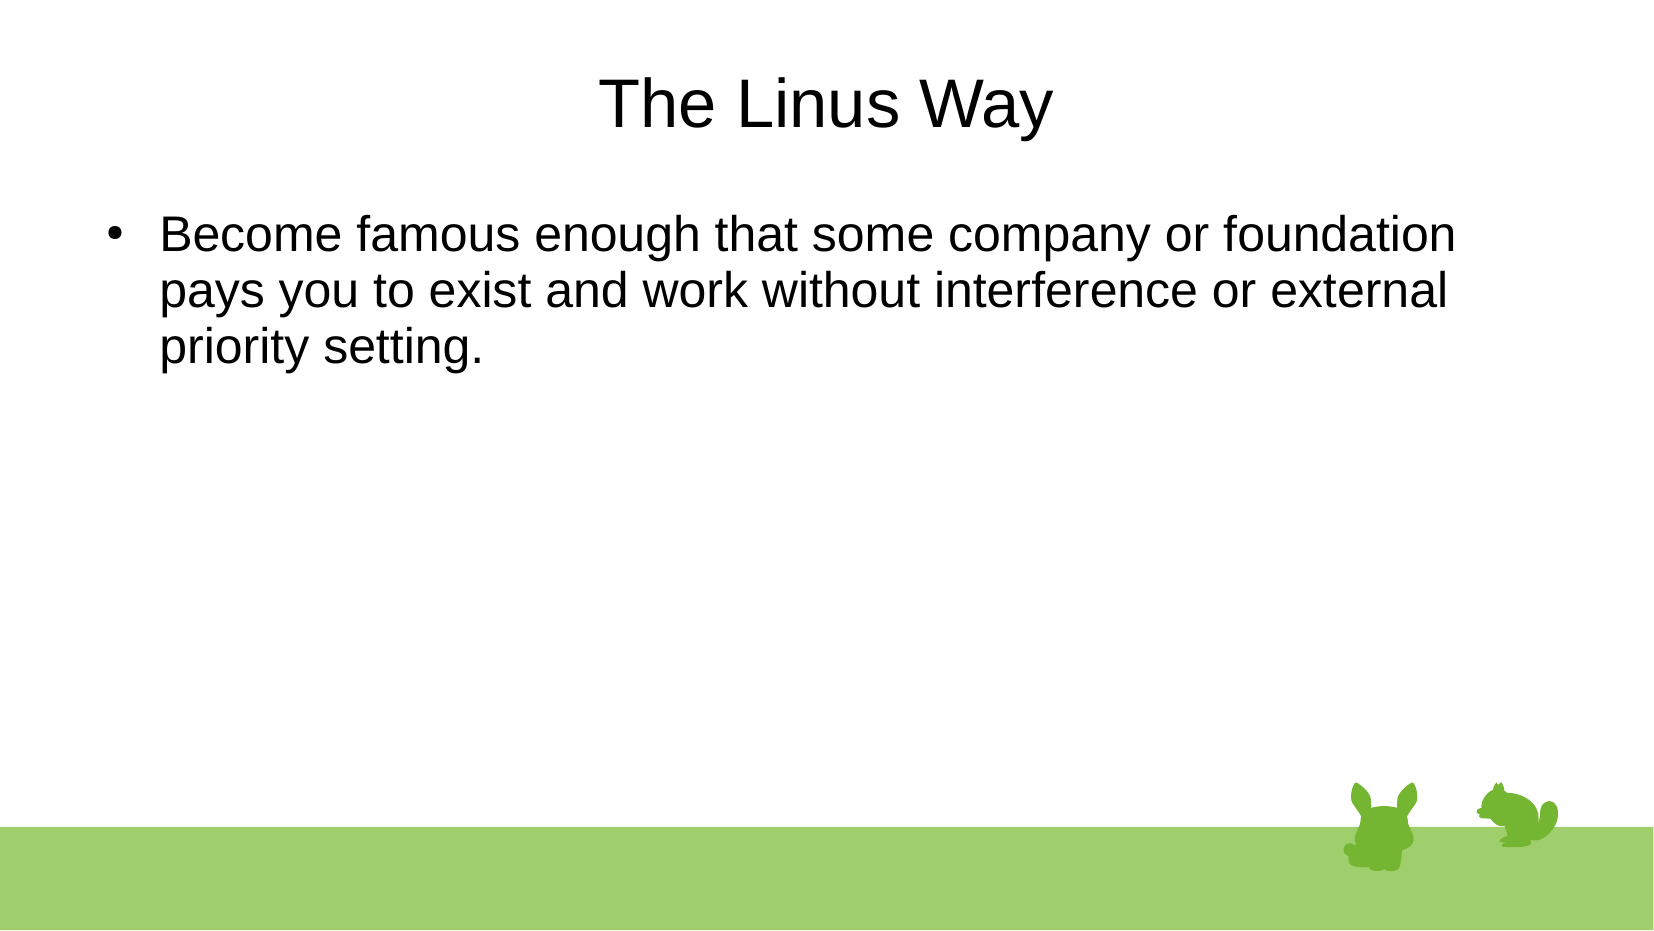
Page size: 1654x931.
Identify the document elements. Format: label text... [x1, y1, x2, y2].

list Become famous enough that some company or foundation pays you to exist and work without interference or external priority setting. [88, 206, 1565, 739]
title The Linus Way [88, 29, 1565, 178]
